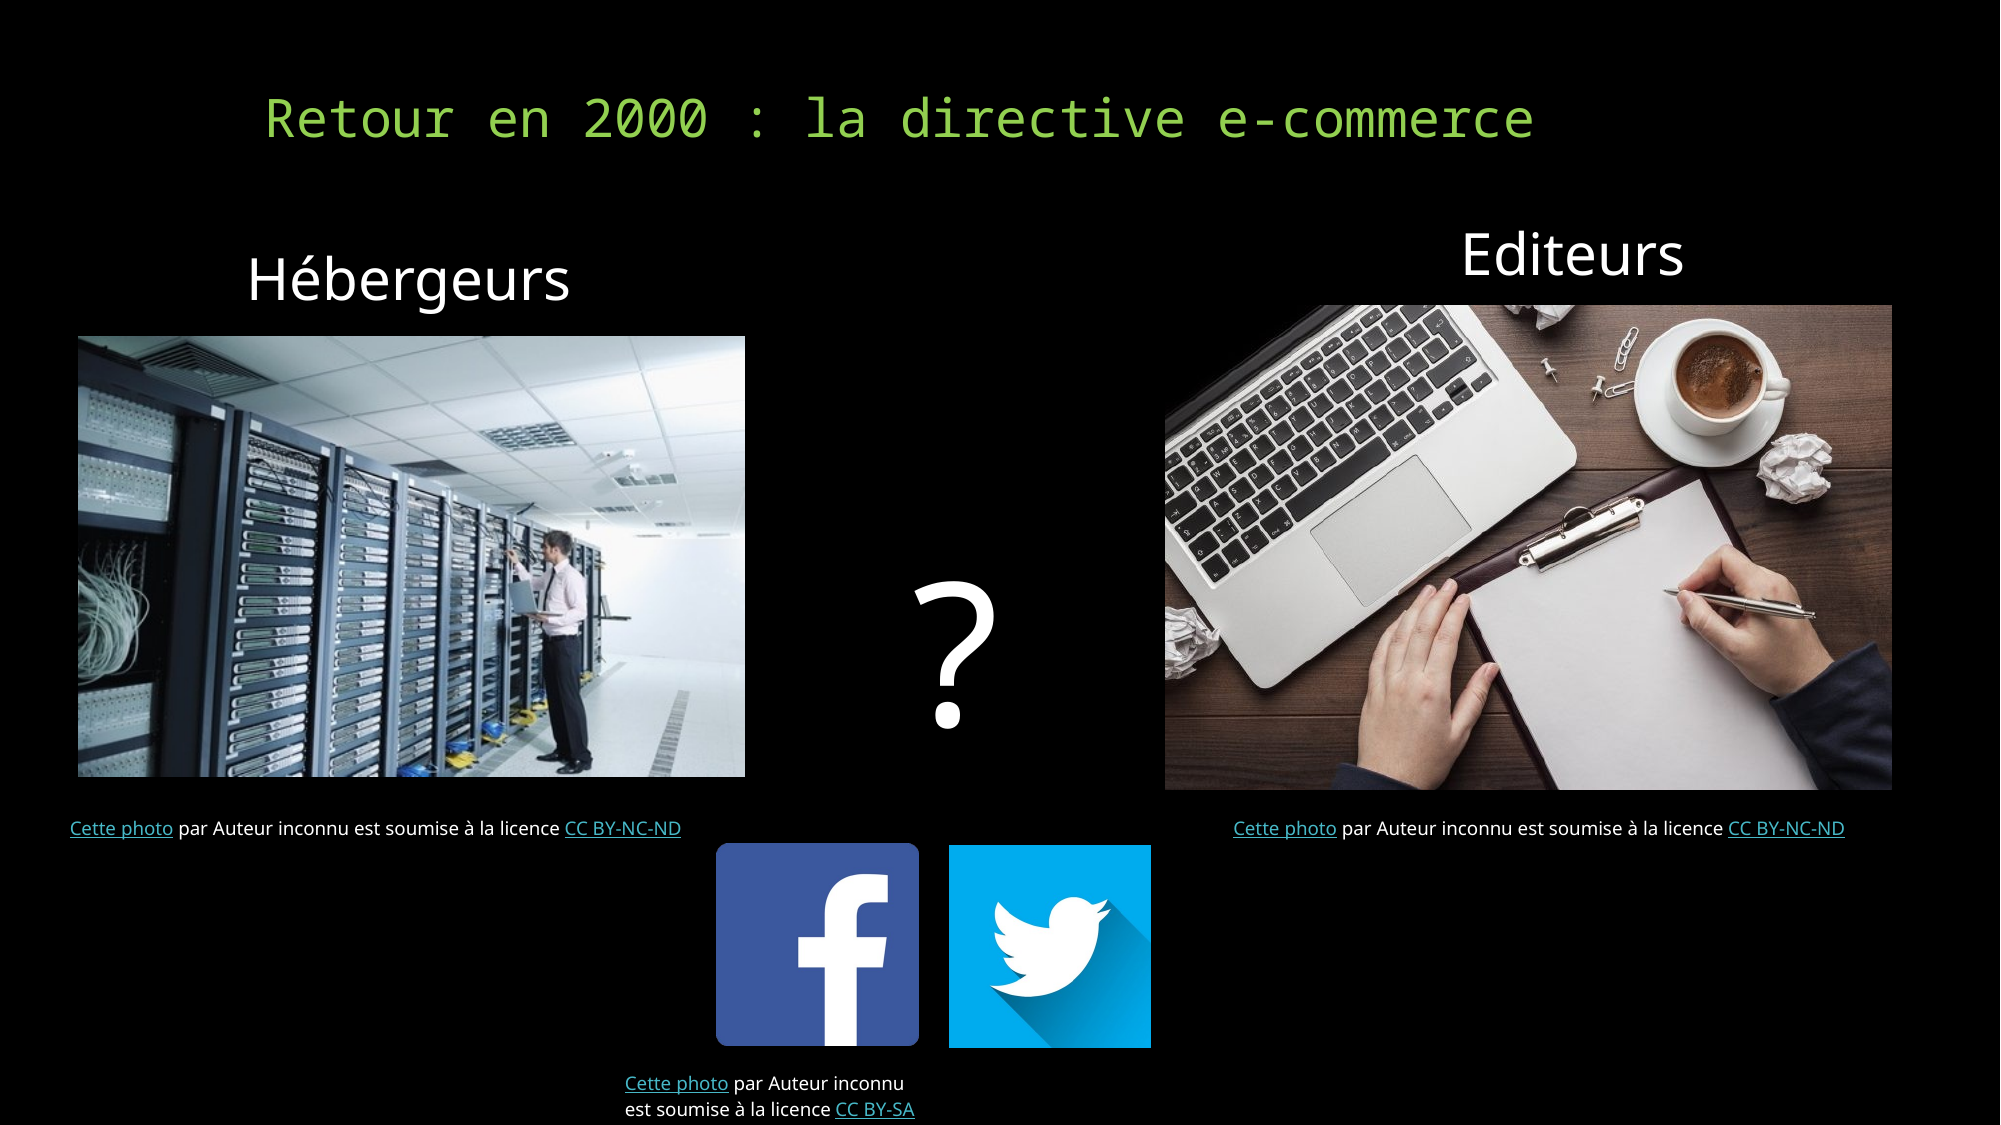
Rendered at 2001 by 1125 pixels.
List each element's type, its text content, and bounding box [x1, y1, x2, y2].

picture [716, 843, 919, 1046]
text_box Hébergeurs [232, 234, 670, 320]
text_box Editeurs [1445, 209, 1718, 295]
picture [992, 897, 1109, 996]
title Retour en 2000 : la directive e-commerce [249, 54, 1750, 157]
text_box Cette photo par Auteur inconnu est soumise à la licence CC BY-NC-ND [1218, 809, 1945, 850]
text_box Cette photo par Auteur inconnu est soumise à la licence CC BY-NC-ND [55, 809, 717, 850]
text_box Cette photo par Auteur inconnu est soumise à la licence CC BY-SA [610, 1064, 950, 1125]
text_box ? [897, 518, 1051, 774]
picture [1165, 305, 1892, 790]
picture [78, 336, 745, 777]
